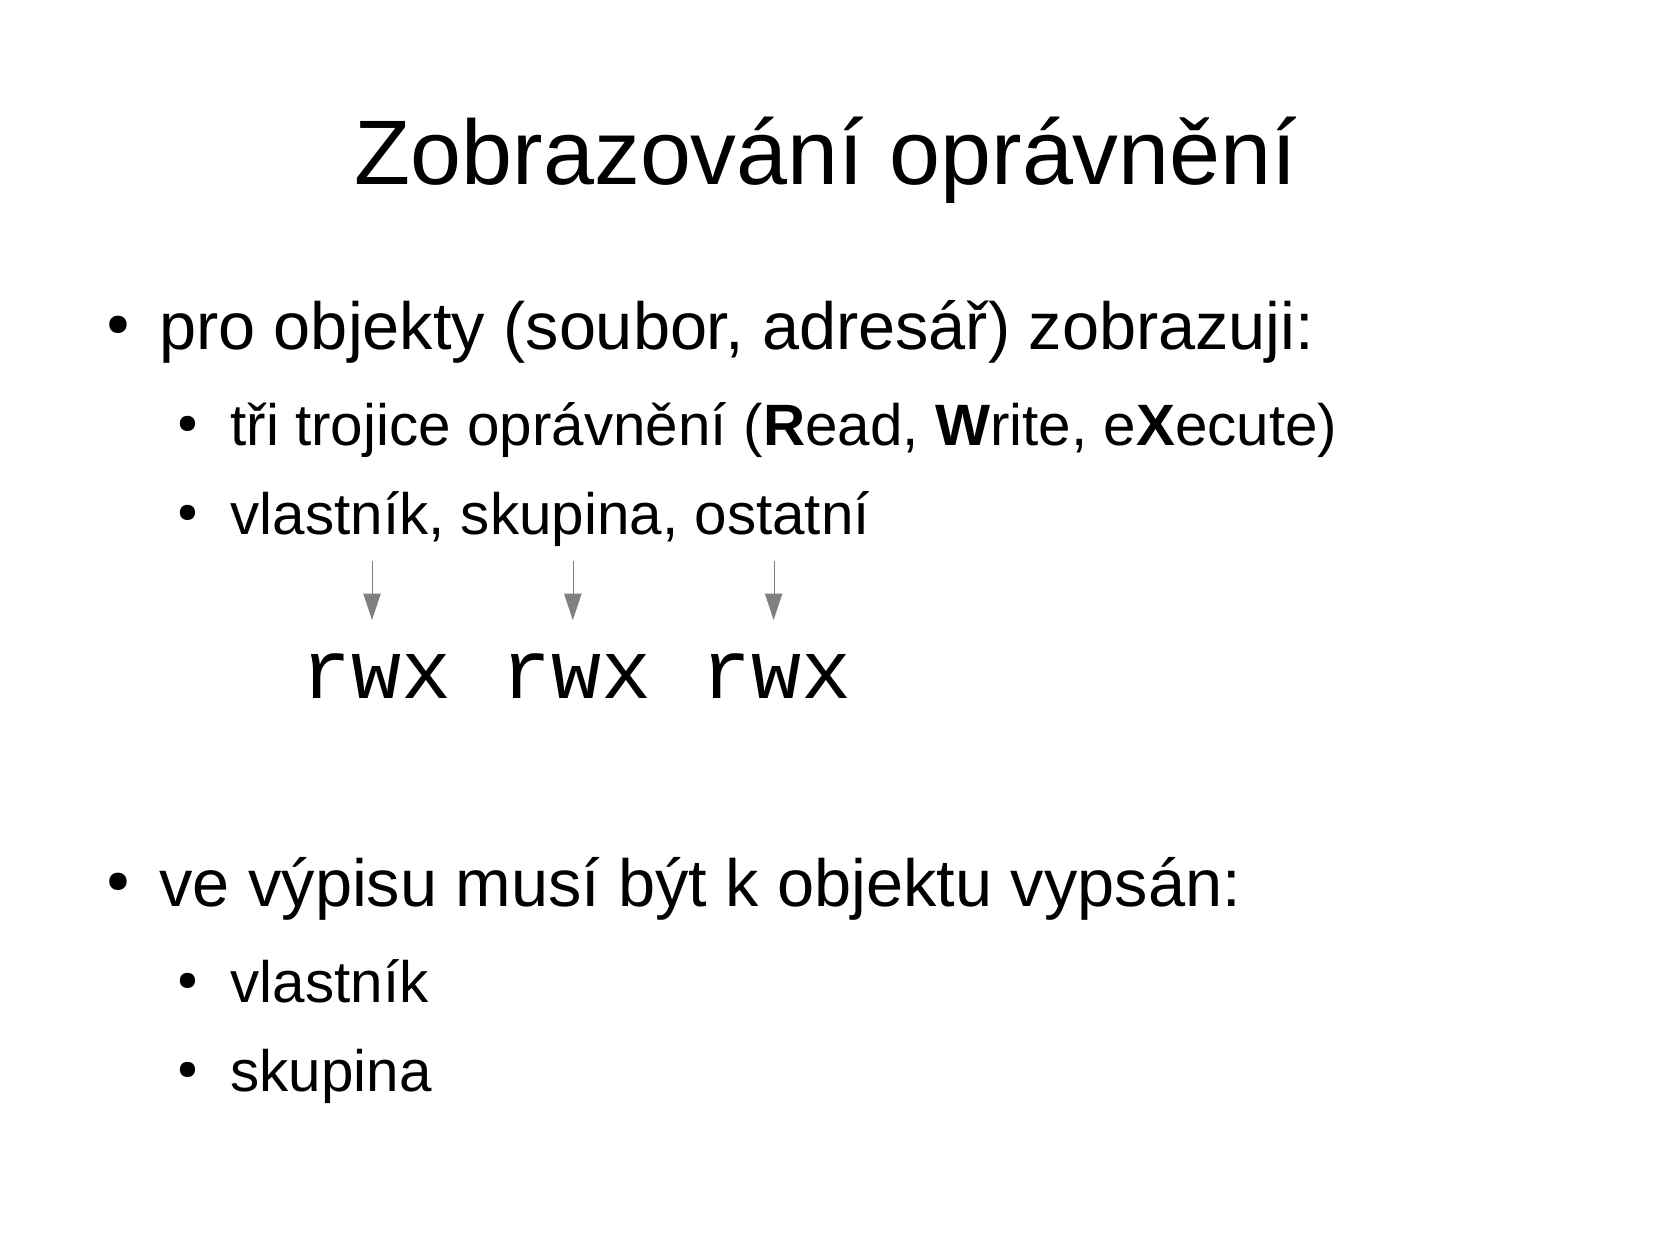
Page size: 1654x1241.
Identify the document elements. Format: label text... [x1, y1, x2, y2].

list pro objekty (soubor, adresář) zobrazuji: tři trojice oprávnění (Read, Write, eXecute) vlastník, skupina, ostatní rwx rwx rwx ve výpisu musí být k objektu vypsán: vlastník skupina [88, 288, 1577, 1104]
title Zobrazování oprávnění [82, 56, 1571, 250]
